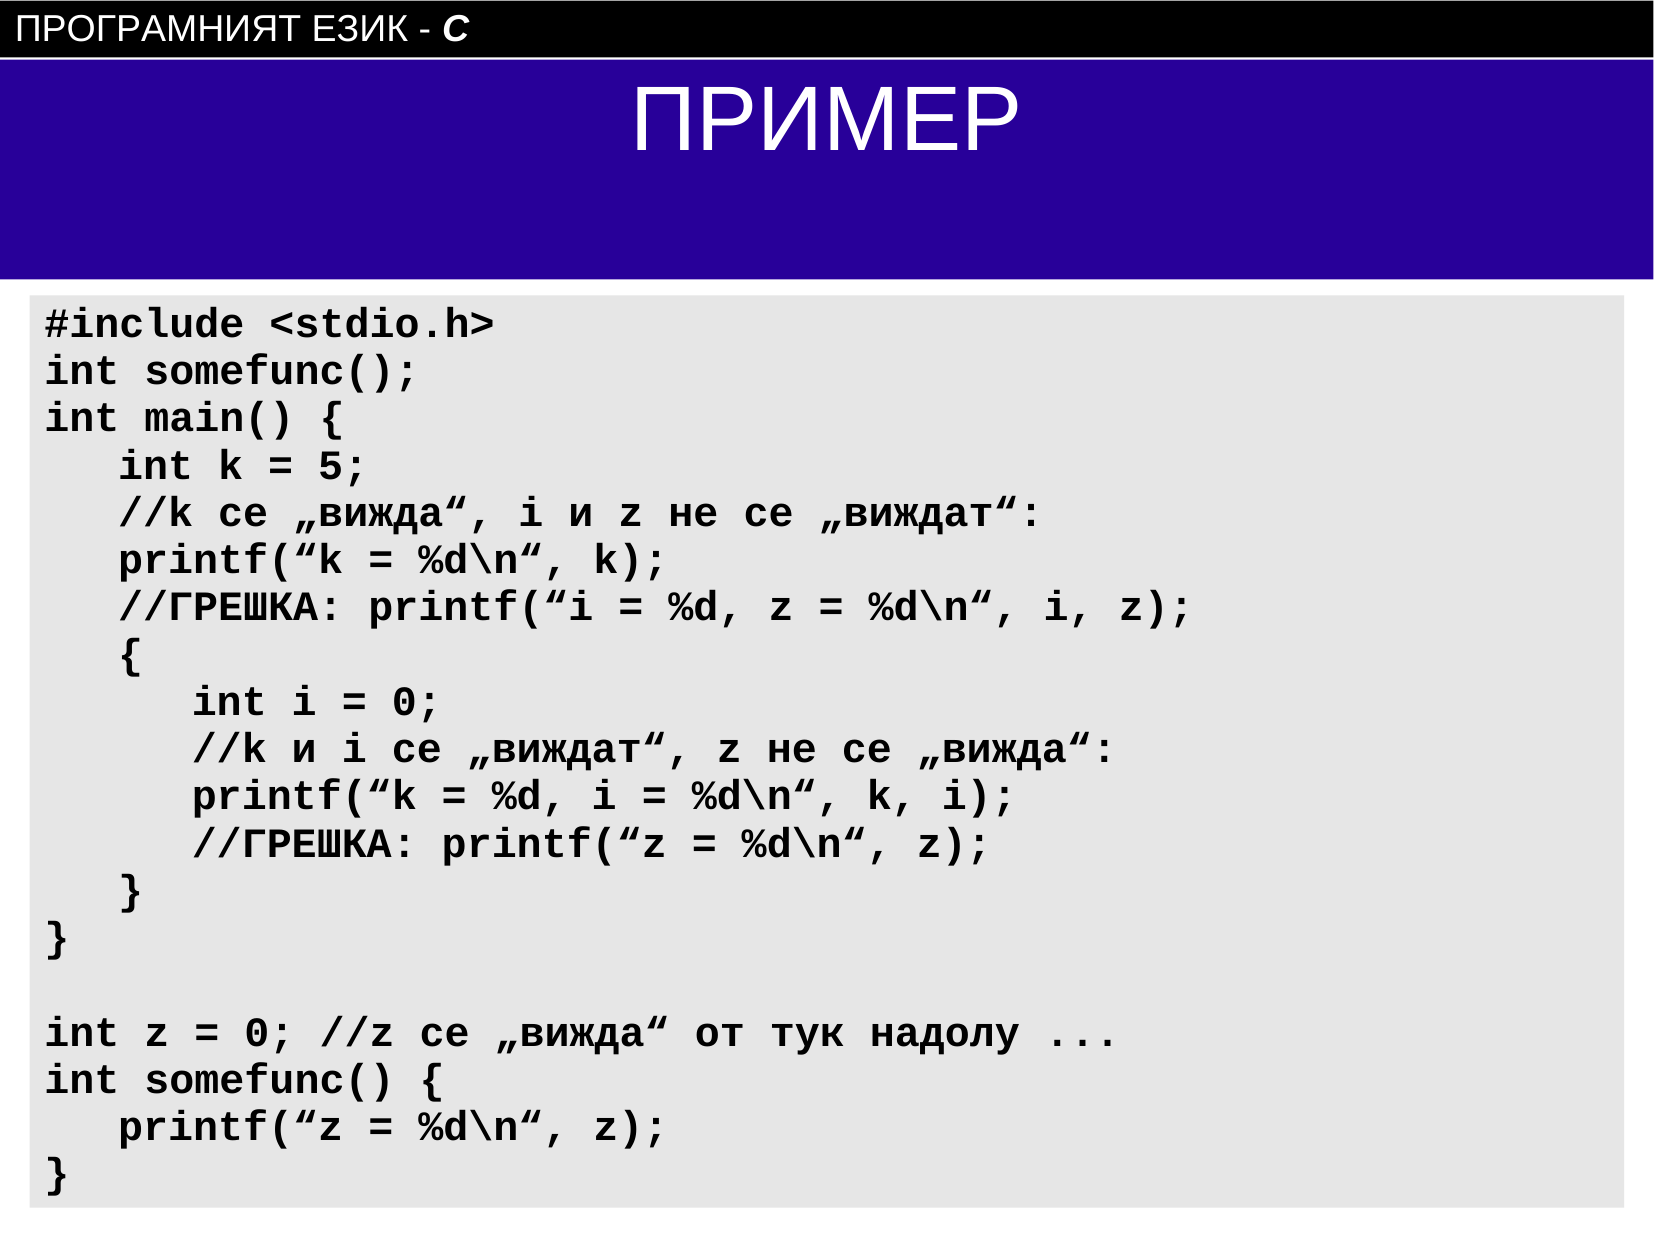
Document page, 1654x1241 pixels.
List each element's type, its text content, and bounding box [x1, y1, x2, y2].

text_box ПРОГРАМНИЯT ЕЗИК - С [0, 0, 1654, 58]
text_box ПРИМЕР [0, 59, 1654, 280]
text_box #include <stdio.h> int somefunc(); int main() { int k = 5; //k се „вижда“, i и z не се „виждат“: printf(“k = %d\n“, k); //ГРЕШКА: printf(“i = %d, z = %d\n“, i, z); { int i = 0; //k и i се „виждат“, z не се „вижда“: printf(“k = %d, i = %d\n“, k, i); //ГРЕШКА: printf(“z = %d\n“, z); } } int z = 0; //z се „вижда“ от тук надолу ... int somefunc() { printf(“z = %d\n“, z); } [29, 295, 1625, 1208]
